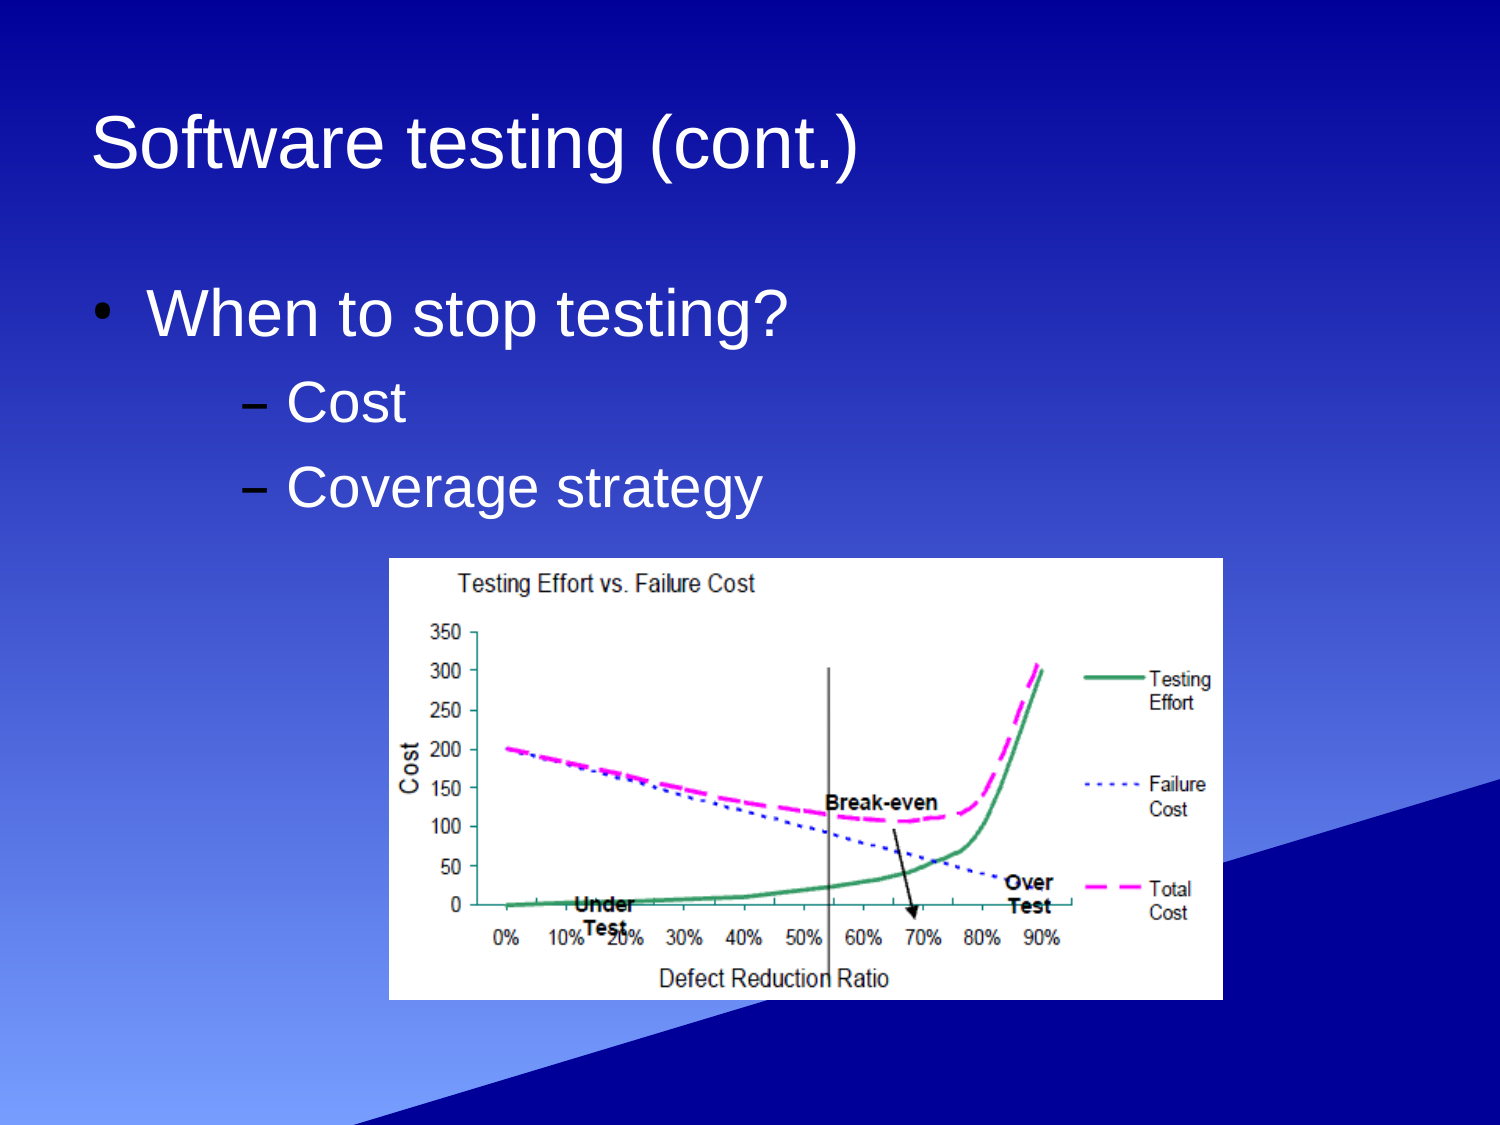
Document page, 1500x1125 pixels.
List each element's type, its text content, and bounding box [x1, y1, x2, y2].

title Software testing (cont.) [75, 45, 1426, 233]
list When to stop testing? Cost Coverage strategy [75, 262, 1426, 1005]
picture [389, 558, 1223, 1000]
